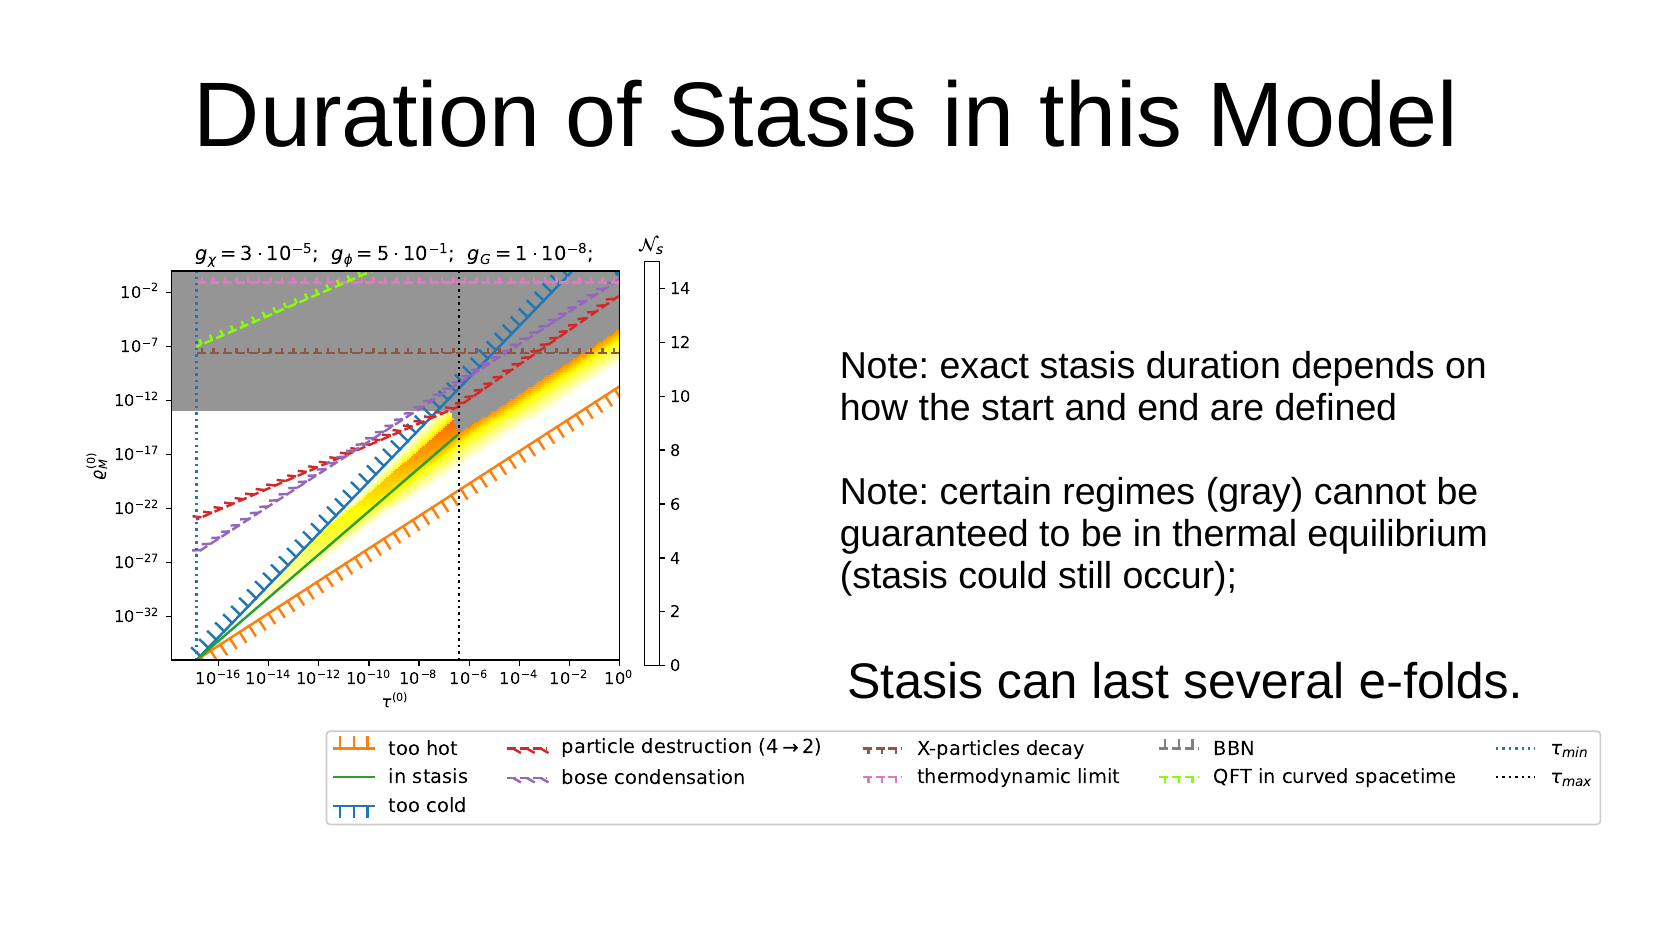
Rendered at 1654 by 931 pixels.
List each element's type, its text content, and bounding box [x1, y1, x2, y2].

title Duration of Stasis in this Model [82, 37, 1571, 193]
text_box Stasis can last several e-folds. [712, 637, 1538, 765]
picture [75, 223, 1613, 837]
text_box Note: exact stasis duration depends on how the start and end are defined Note: certain regimes (gray) cannot be guaranteed to be in thermal equilibrium (stasis could still occur); [825, 337, 1538, 605]
